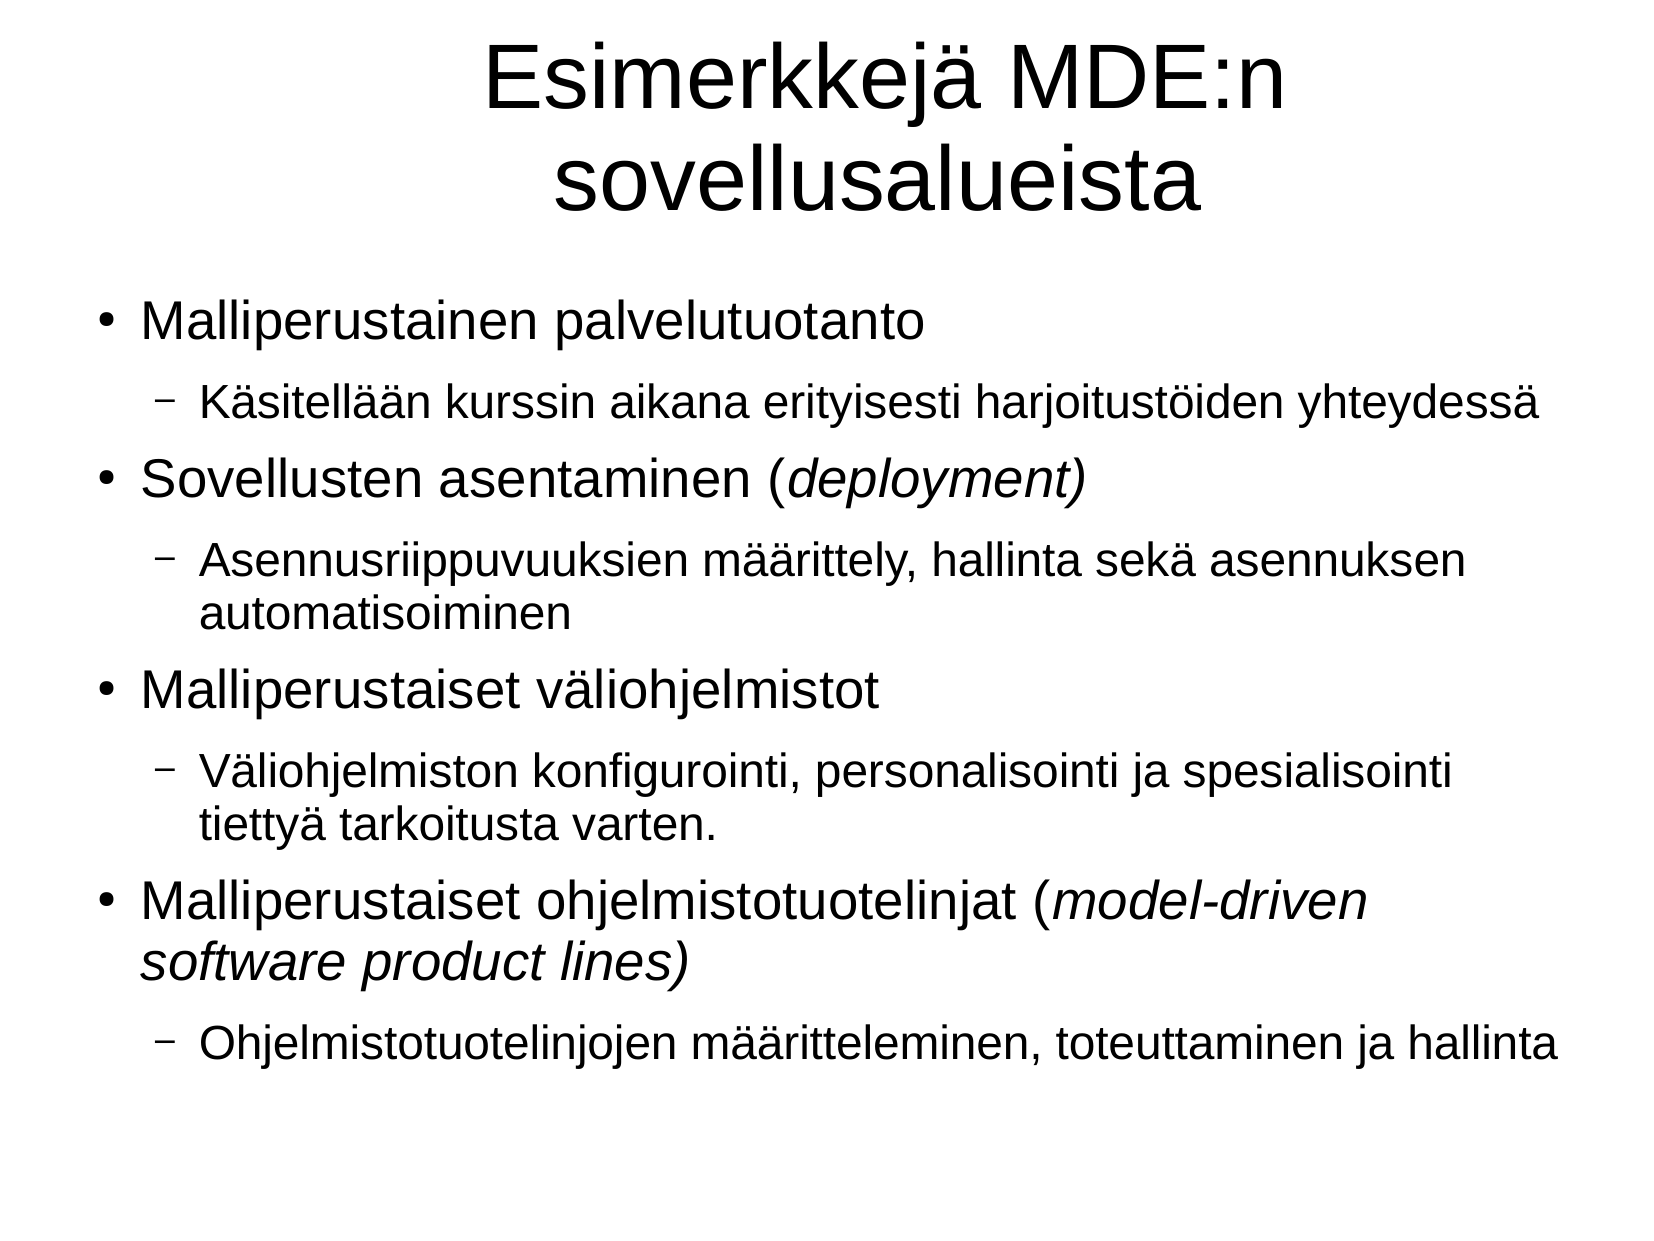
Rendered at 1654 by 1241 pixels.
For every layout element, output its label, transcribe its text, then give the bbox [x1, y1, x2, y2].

title Esimerkkejä MDE:n sovellusalueista [206, 25, 1565, 231]
list Malliperustainen palvelutuotanto Käsitellään kurssin aikana erityisesti harjoitustöiden yhteydessä Sovellusten asentaminen (deployment) Asennusriippuvuuksien määrittely, hallinta sekä asennuksen automatisoiminen Malliperustaiset väliohjelmistot Väliohjelmiston konfigurointi, personalisointi ja spesialisointi tiettyä tarkoitusta varten. Malliperustaiset ohjelmistotuotelinjat (model-driven software product lines) Ohjelmistotuotelinjojen määritteleminen, toteuttaminen ja hallinta [82, 290, 1571, 1094]
